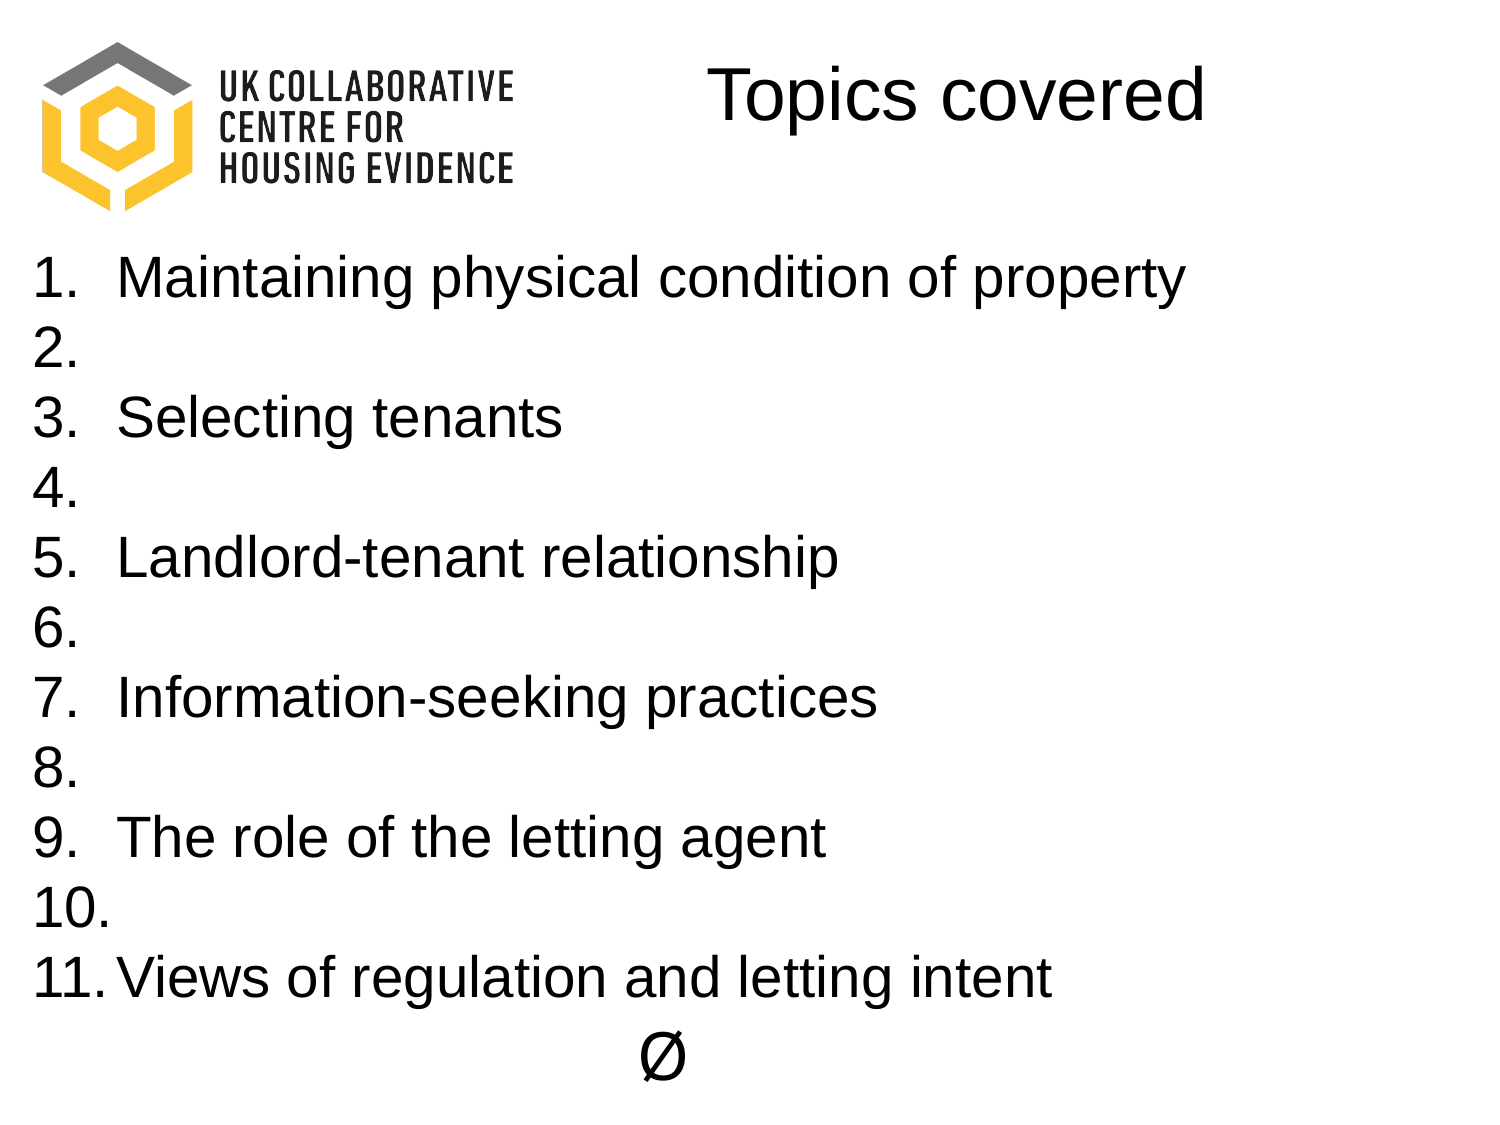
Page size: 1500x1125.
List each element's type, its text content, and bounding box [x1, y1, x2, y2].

text_box Maintaining physical condition of property Selecting tenants Landlord-tenant relationship Information-seeking practices The role of the letting agent Views of regulation and letting intent [17, 232, 1408, 1107]
text_box Topics covered [533, 37, 1381, 142]
